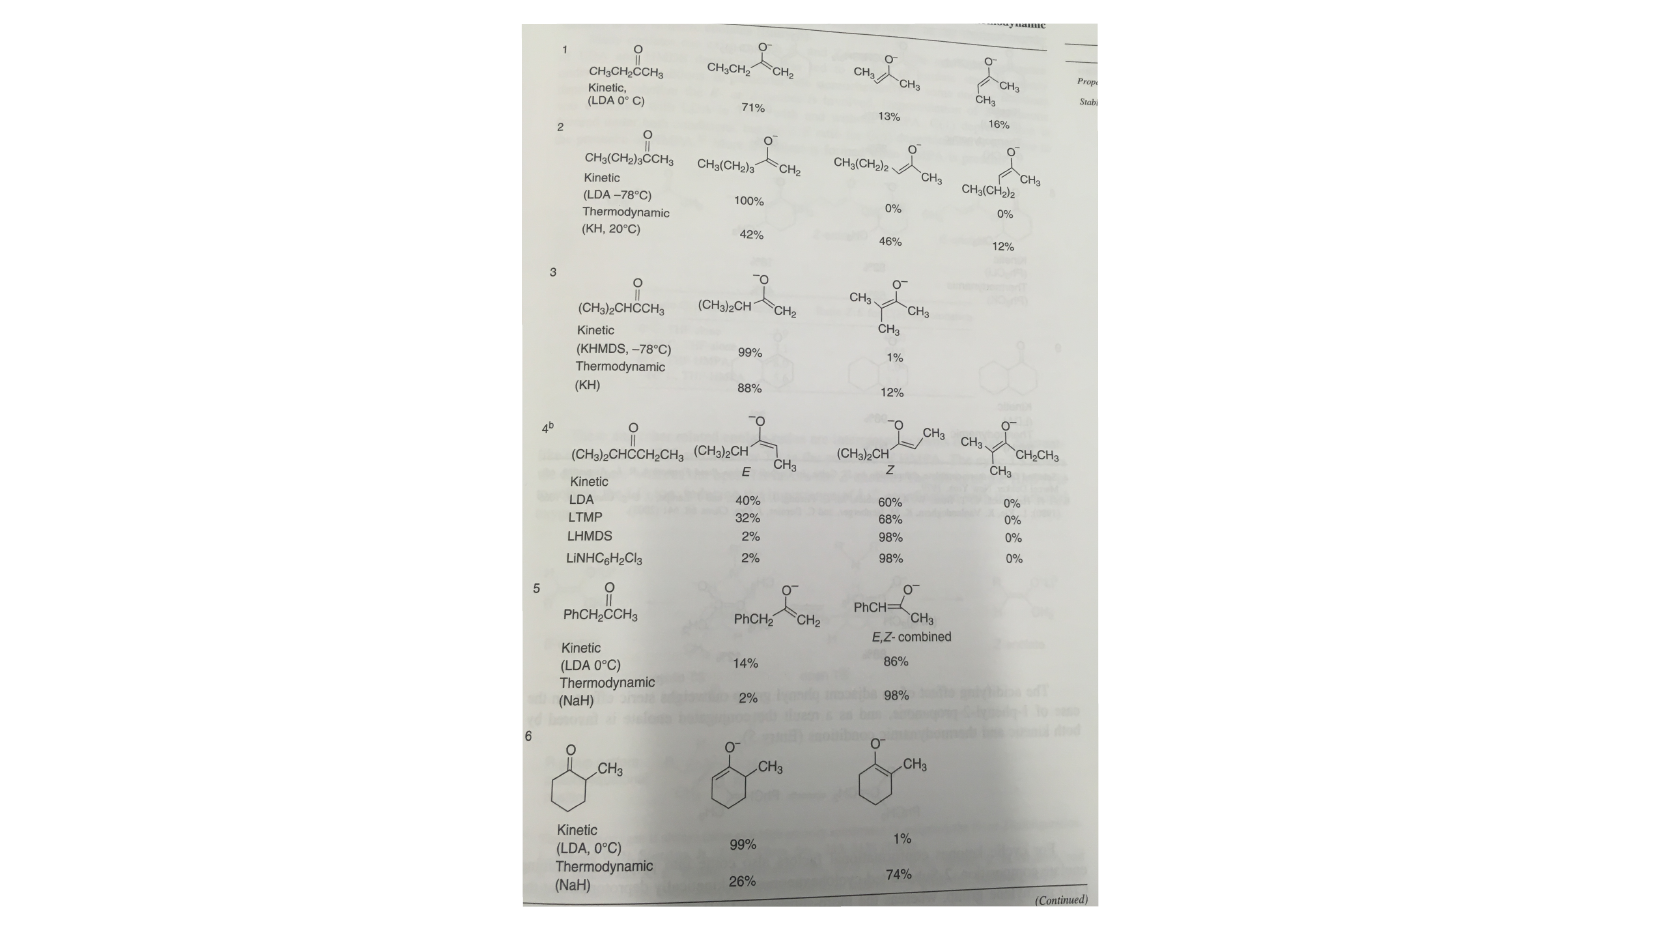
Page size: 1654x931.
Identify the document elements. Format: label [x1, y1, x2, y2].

picture [521, 23, 1099, 907]
